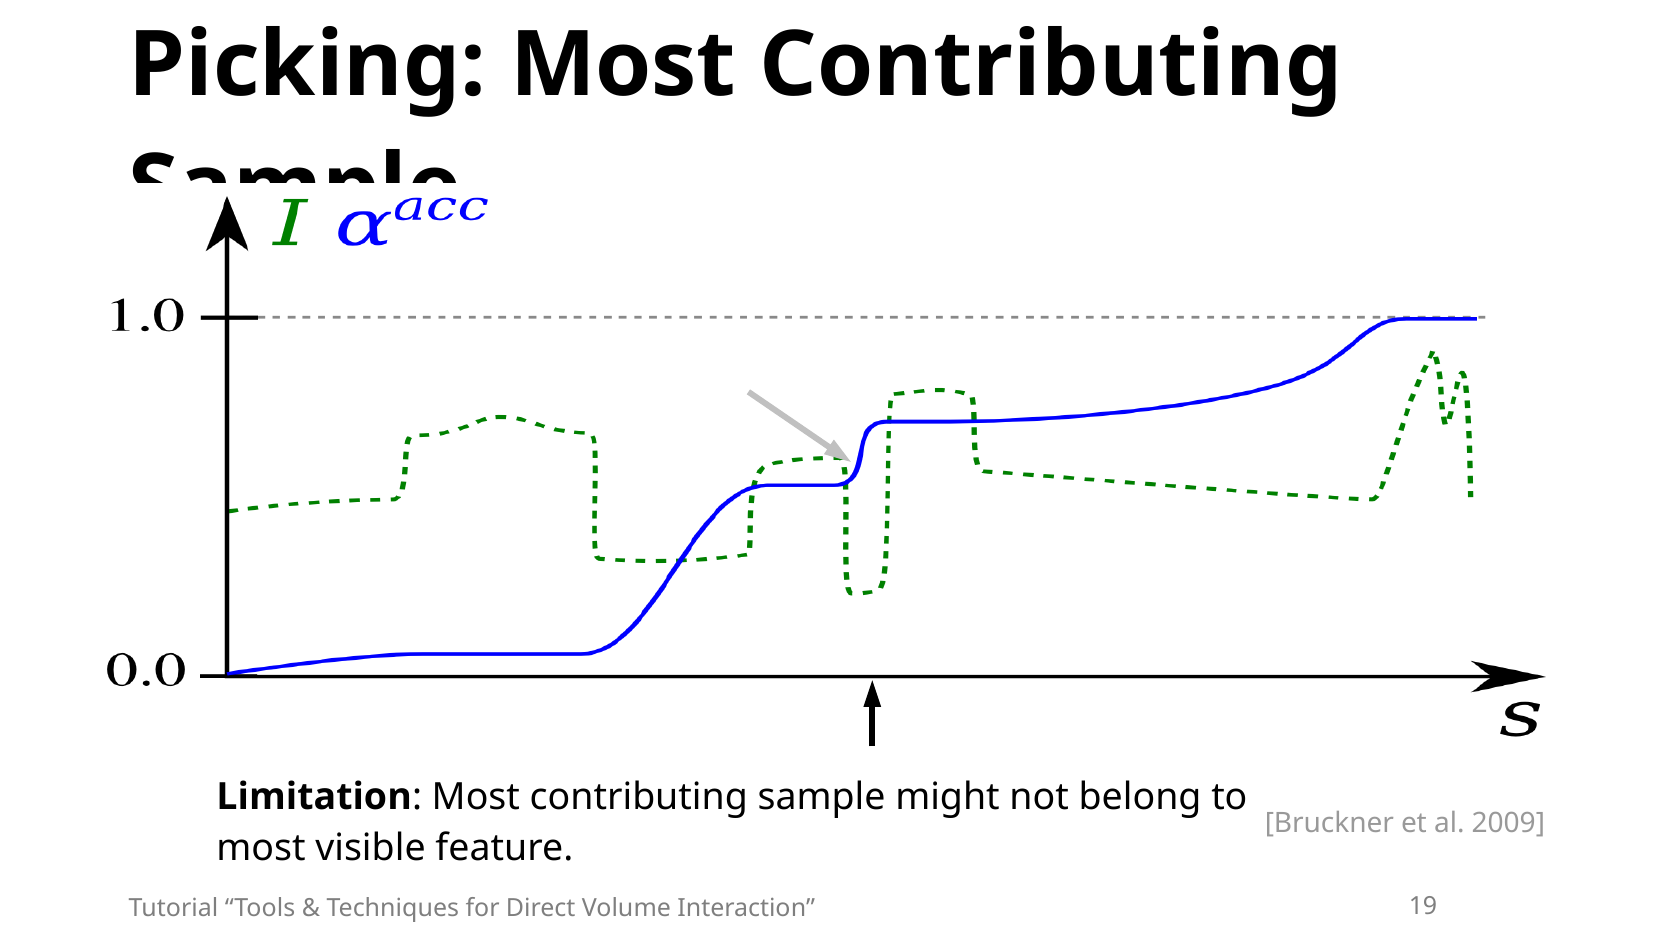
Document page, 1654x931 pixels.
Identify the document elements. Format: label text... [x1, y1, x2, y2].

text_box Limitation: Most contributing sample might not belong to most visible feature. [201, 762, 1083, 866]
text_box [Bruckner et al. 2009] [1250, 794, 1636, 854]
picture [100, 183, 1553, 747]
title Picking: Most Contributing Sample [113, 50, 1540, 183]
